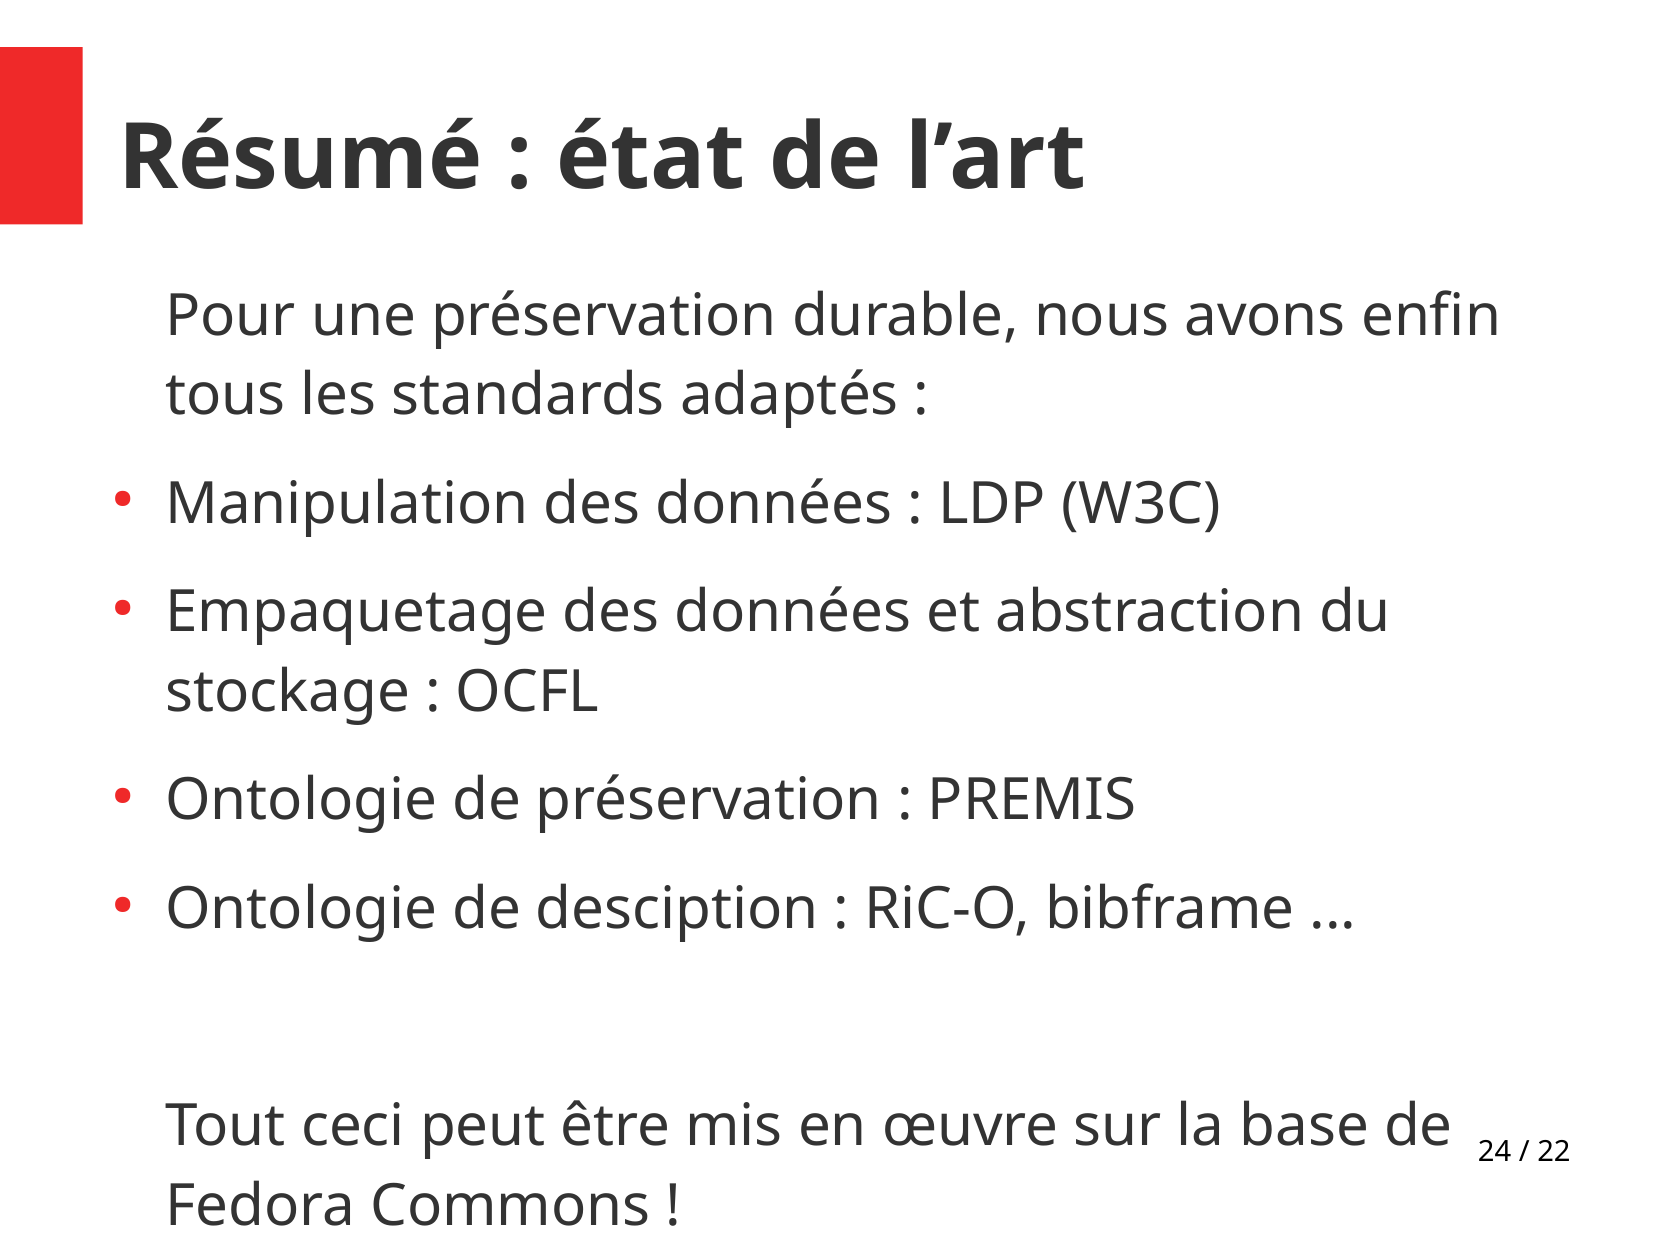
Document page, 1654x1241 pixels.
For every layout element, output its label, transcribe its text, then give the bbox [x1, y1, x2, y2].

title Résumé : état de l’art [118, 49, 1571, 257]
list Pour une préservation durable, nous avons enfin tous les standards adaptés : Manipulation des données : LDP (W3C) Empaquetage des données et abstraction du stockage : OCFL Ontologie de préservation : PREMIS Ontologie de desciption : RiC-O, bibframe ... Tout ceci peut être mis en œuvre sur la base de Fedora Commons ! [94, 272, 1512, 993]
